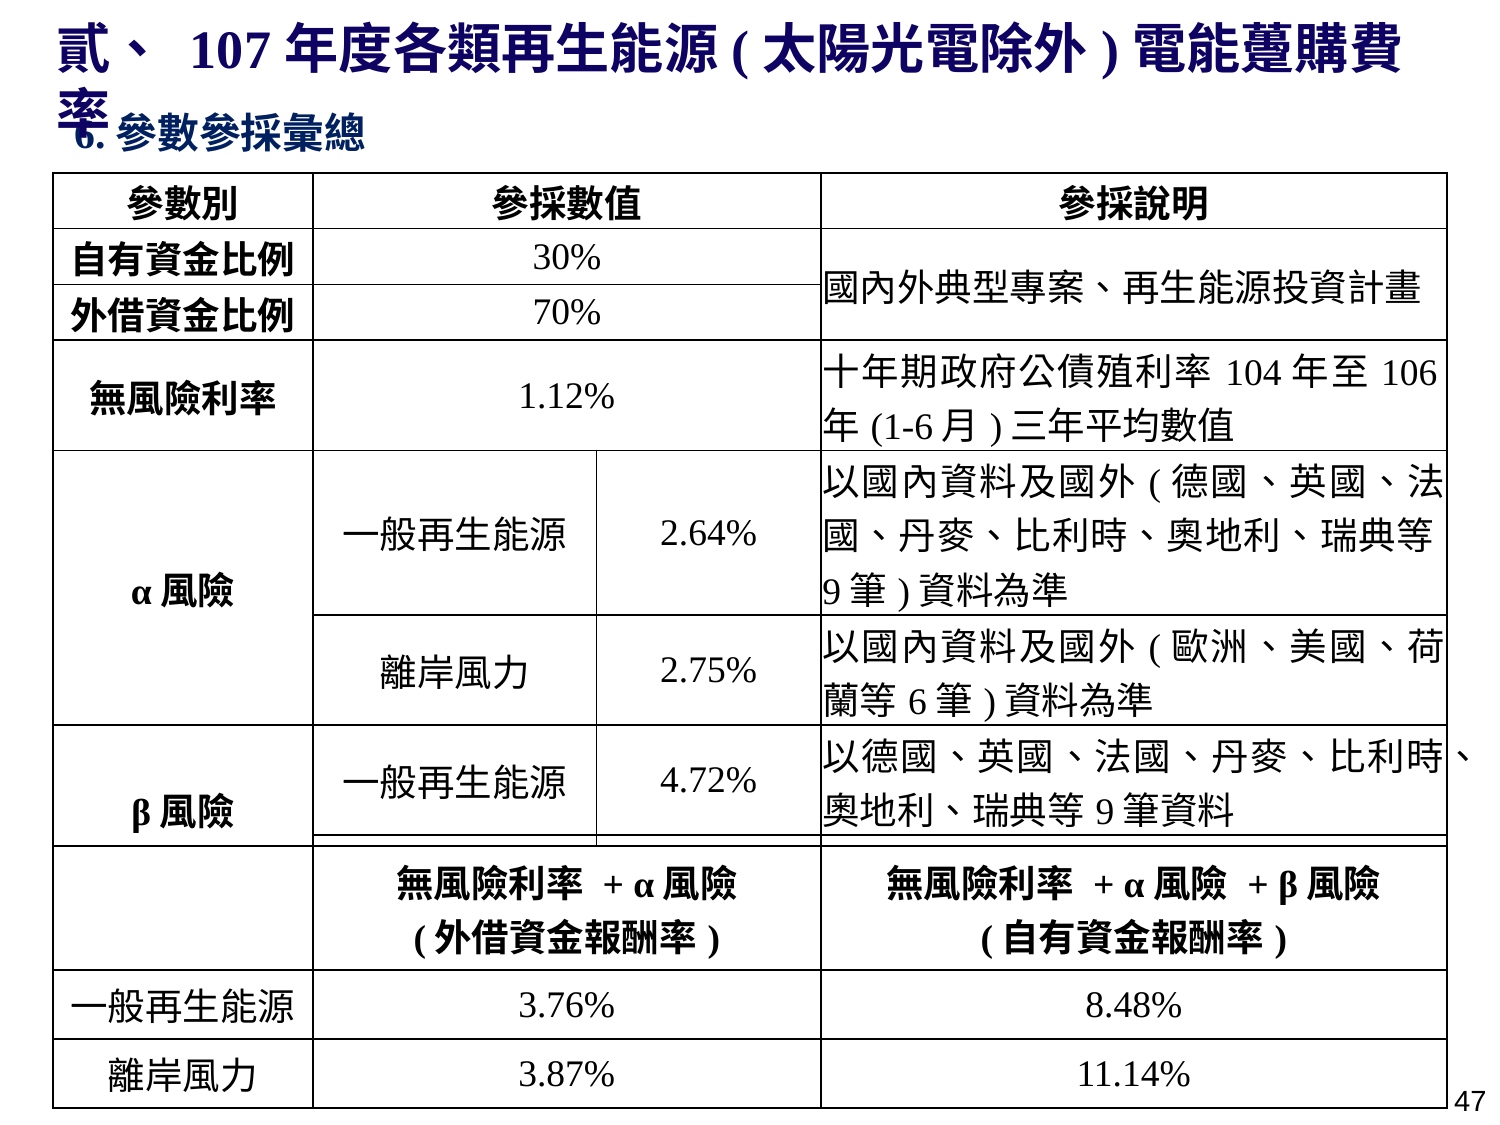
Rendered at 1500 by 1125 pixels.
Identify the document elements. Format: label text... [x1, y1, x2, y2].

table_cell 3.76% [314, 971, 820, 1038]
table_cell 離岸風力 [314, 836, 596, 845]
table_header 參採說明 [822, 174, 1446, 228]
table_header 無風險利率 + α風險 (外借資金報酬率) [314, 847, 820, 969]
table_cell 離岸風力 [314, 616, 596, 724]
table_cell 離岸風力 [54, 1040, 312, 1107]
table_cell 70% [314, 285, 820, 339]
table_cell 1.12% [314, 341, 820, 450]
table_cell 一般再生能源 [54, 971, 312, 1038]
table_cell 以國內資料及國外(歐洲、美國、荷蘭等6筆)資料為準 [822, 616, 1446, 724]
table_header 參數別 [54, 174, 312, 228]
table_cell 7.27% [597, 836, 820, 845]
table_cell 無風險利率 [54, 341, 312, 450]
table_cell α風險 [54, 451, 312, 724]
table_cell 2.64% [597, 451, 820, 614]
table_cell 2.75% [597, 616, 820, 724]
table_header 參採數值 [314, 174, 820, 228]
table_cell 一般再生能源 [314, 451, 596, 614]
table_cell 以英國、美國、比利時、荷蘭等8筆資料 [822, 836, 1446, 845]
table_header 無風險利率 + α風險 + β風險 (自有資金報酬率) [822, 847, 1446, 969]
table_cell 一般再生能源 [314, 726, 596, 834]
table_cell 自有資金比例 [54, 229, 312, 284]
table_cell 以德國、英國、法國、丹麥、比利時、奧地利、瑞典等9筆資料 [822, 726, 1446, 834]
table_cell 11.14% [822, 1040, 1446, 1107]
table_cell 30% [314, 229, 820, 284]
table_cell 3.87% [314, 1040, 820, 1107]
table_cell 8.48% [822, 971, 1446, 1038]
table_cell 4.72% [597, 726, 820, 834]
table_cell β風險 [54, 726, 312, 845]
text_box 6.參數參採彙總 [29, 89, 1436, 167]
slide_number <編號> [1151, 1074, 1500, 1125]
table_header [54, 847, 312, 969]
table_cell 國內外典型專案、再生能源投資計畫 [822, 229, 1446, 339]
table_cell 十年期政府公債殖利率104年至106年(1-6月)三年平均數值 [822, 341, 1446, 450]
table_cell 以國內資料及國外(德國、英國、法國、丹麥、比利時、奧地利、瑞典等9筆)資料為準 [822, 451, 1446, 614]
text_box 貳、 107年度各類再生能源(太陽光電除外)電能躉購費率 [41, 7, 1459, 90]
table_cell 外借資金比例 [54, 285, 312, 339]
